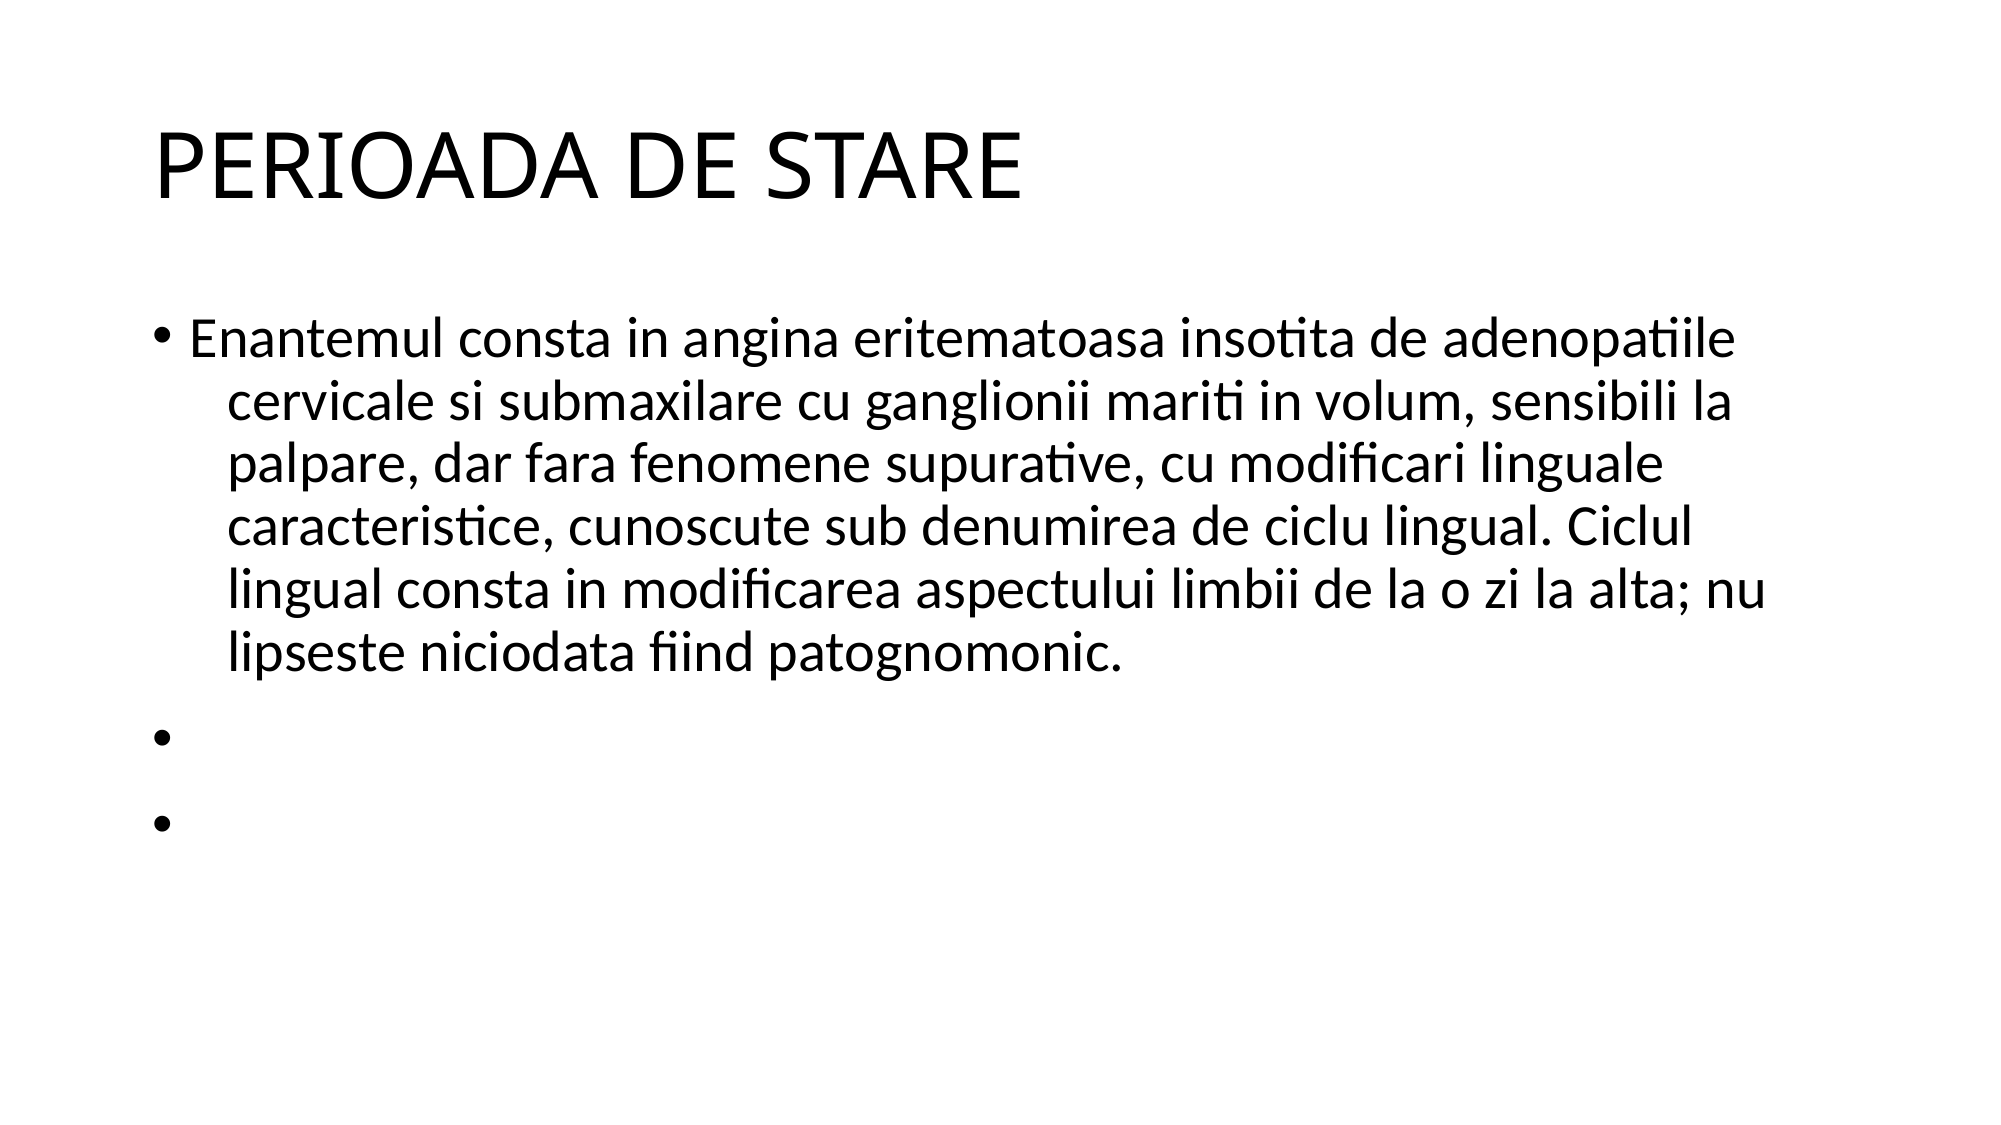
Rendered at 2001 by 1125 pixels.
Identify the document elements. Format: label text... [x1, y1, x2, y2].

list Enantemul consta in angina eritematoasa insotita de adenopatiile cervicale si submaxilare cu ganglionii mariti in volum, sensibili la palpare, dar fara fenomene supurative, cu modificari linguale caracteristice, cunoscute sub denumirea de ciclu lingual. Ciclul lingual consta in modificarea aspectului limbii de la o zi la alta; nu lipseste niciodata fiind patognomonic. [137, 299, 1863, 1014]
title PERIOADA DE STARE [137, 59, 1863, 278]
